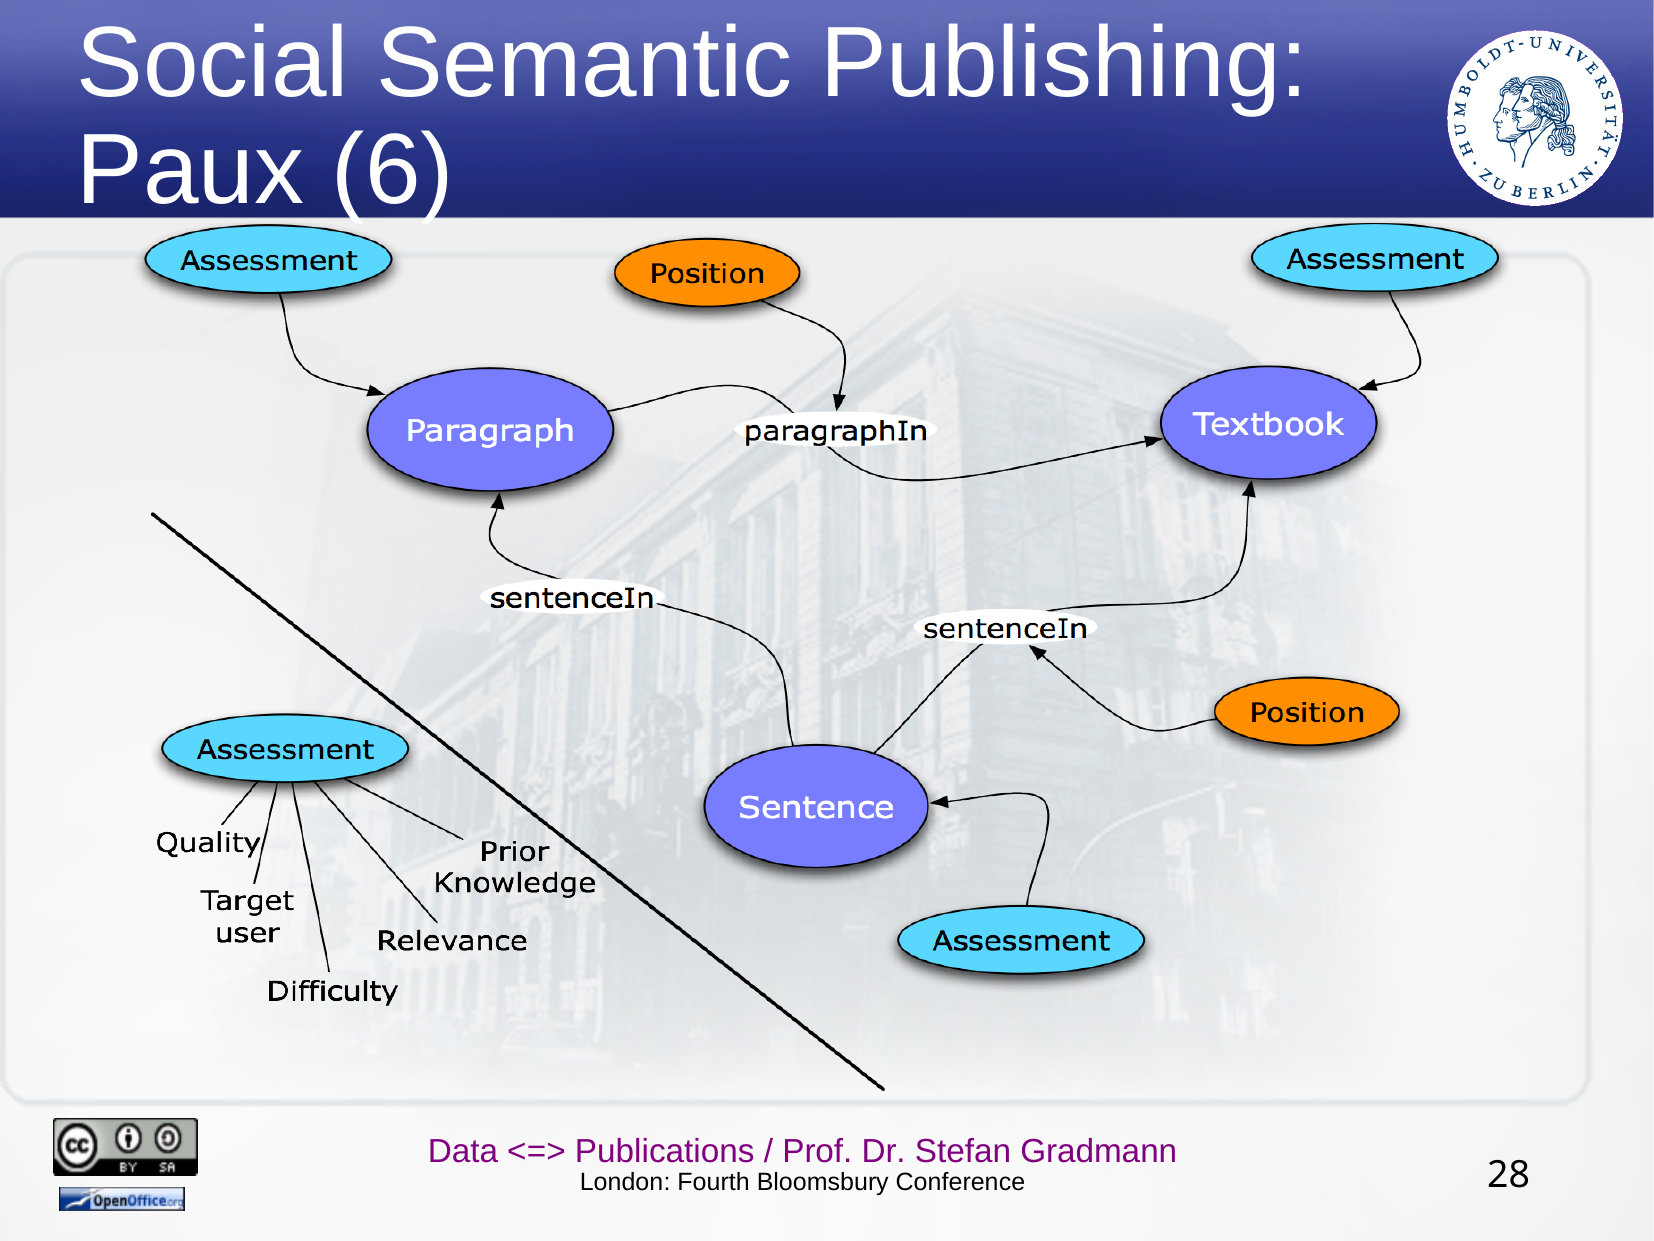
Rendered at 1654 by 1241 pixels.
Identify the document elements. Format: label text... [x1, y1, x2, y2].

picture [0, 0, 1654, 1241]
title Social Semantic Publishing: Paux (6) [76, 0, 1554, 236]
